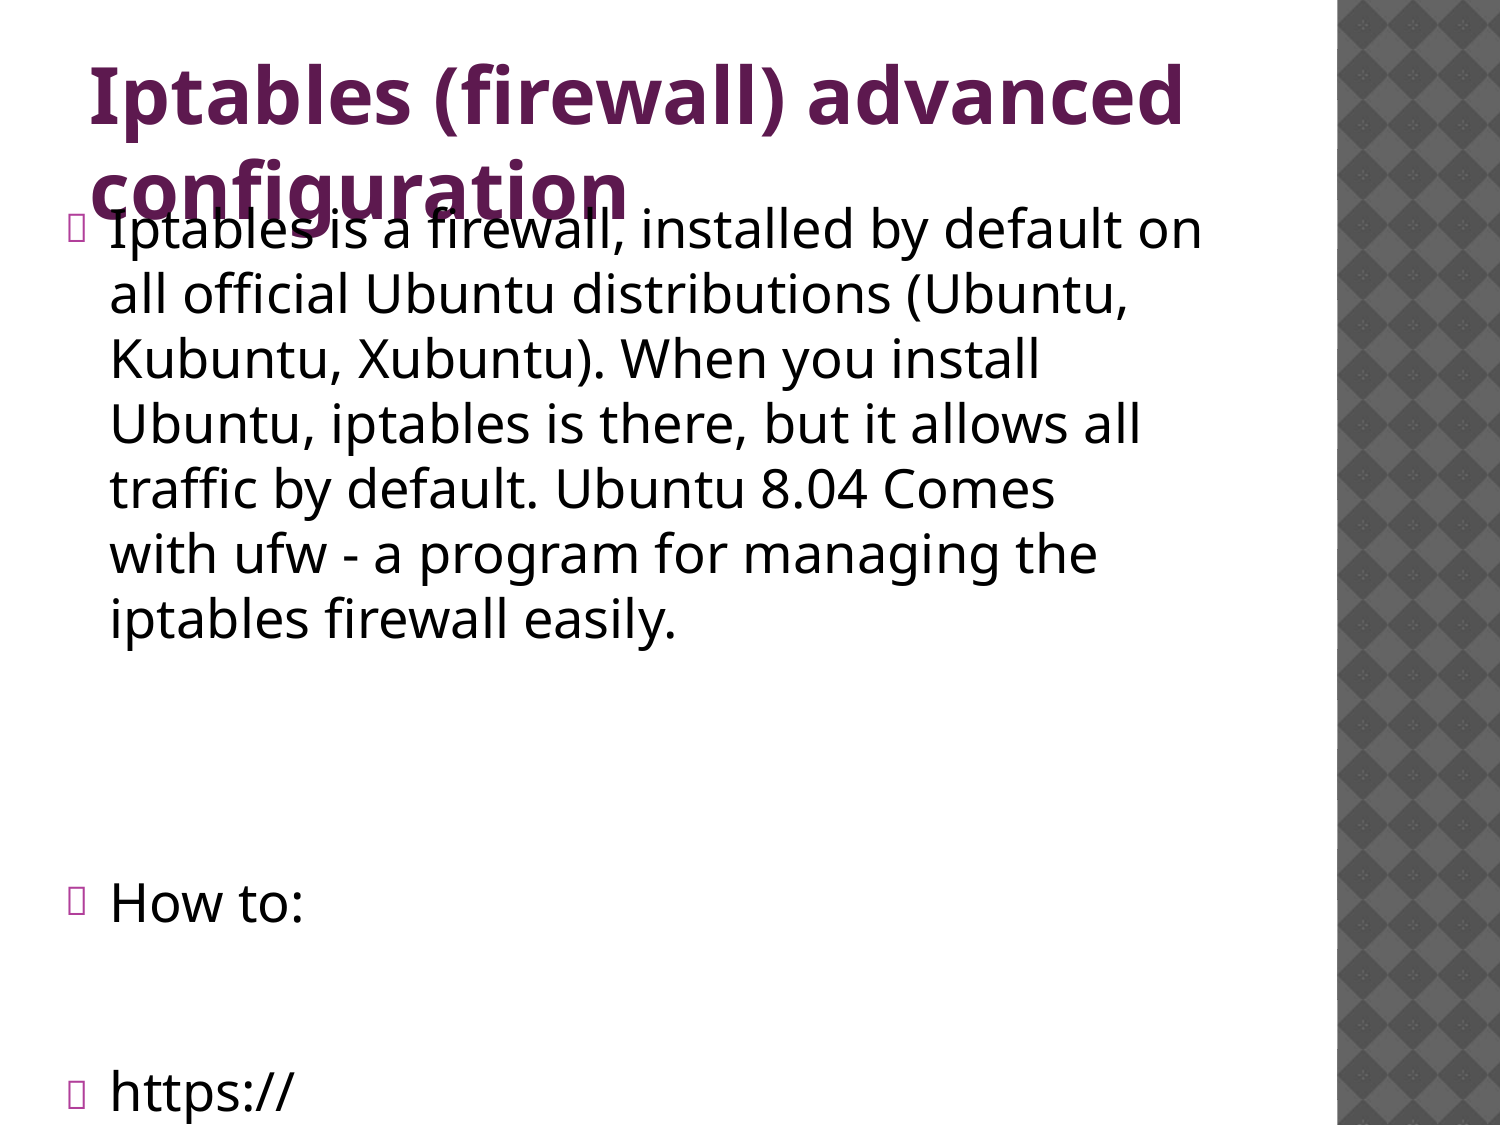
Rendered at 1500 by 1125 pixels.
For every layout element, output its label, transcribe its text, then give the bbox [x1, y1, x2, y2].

list Iptables is a firewall, installed by default on all official Ubuntu distributions (Ubuntu, Kubuntu, Xubuntu). When you install Ubuntu, iptables is there, but it allows all traffic by default. Ubuntu 8.04 Comes with ufw - a program for managing the iptables firewall easily. How to: https://help.ubuntu.com/community/IptablesHowTo -Basic iptables howto -Basic Commands -Basic Iptables Options -Allowing Established Sessions -Allowing Incoming Traffic on Specific Ports -Blocking Traffic -Editing iptables -Logging -Saving iptables -Configuration on startup -Solution #1 - /etc/network/interfaces -Solution #2 /etc/network/if-pre-up.d and ../if-post-down.d -Solution #3 iptables-persistent -Configuration on Startup for NetworkManager Tips -If you manually edit iptables on a regular basis -Using iptables-save/restore to test rules -More detailed Logging -Disabling the firewall [50, 187, 1275, 1088]
picture [1337, 0, 1500, 1125]
title Iptables (firewall) advanced configuration [75, 37, 1300, 150]
